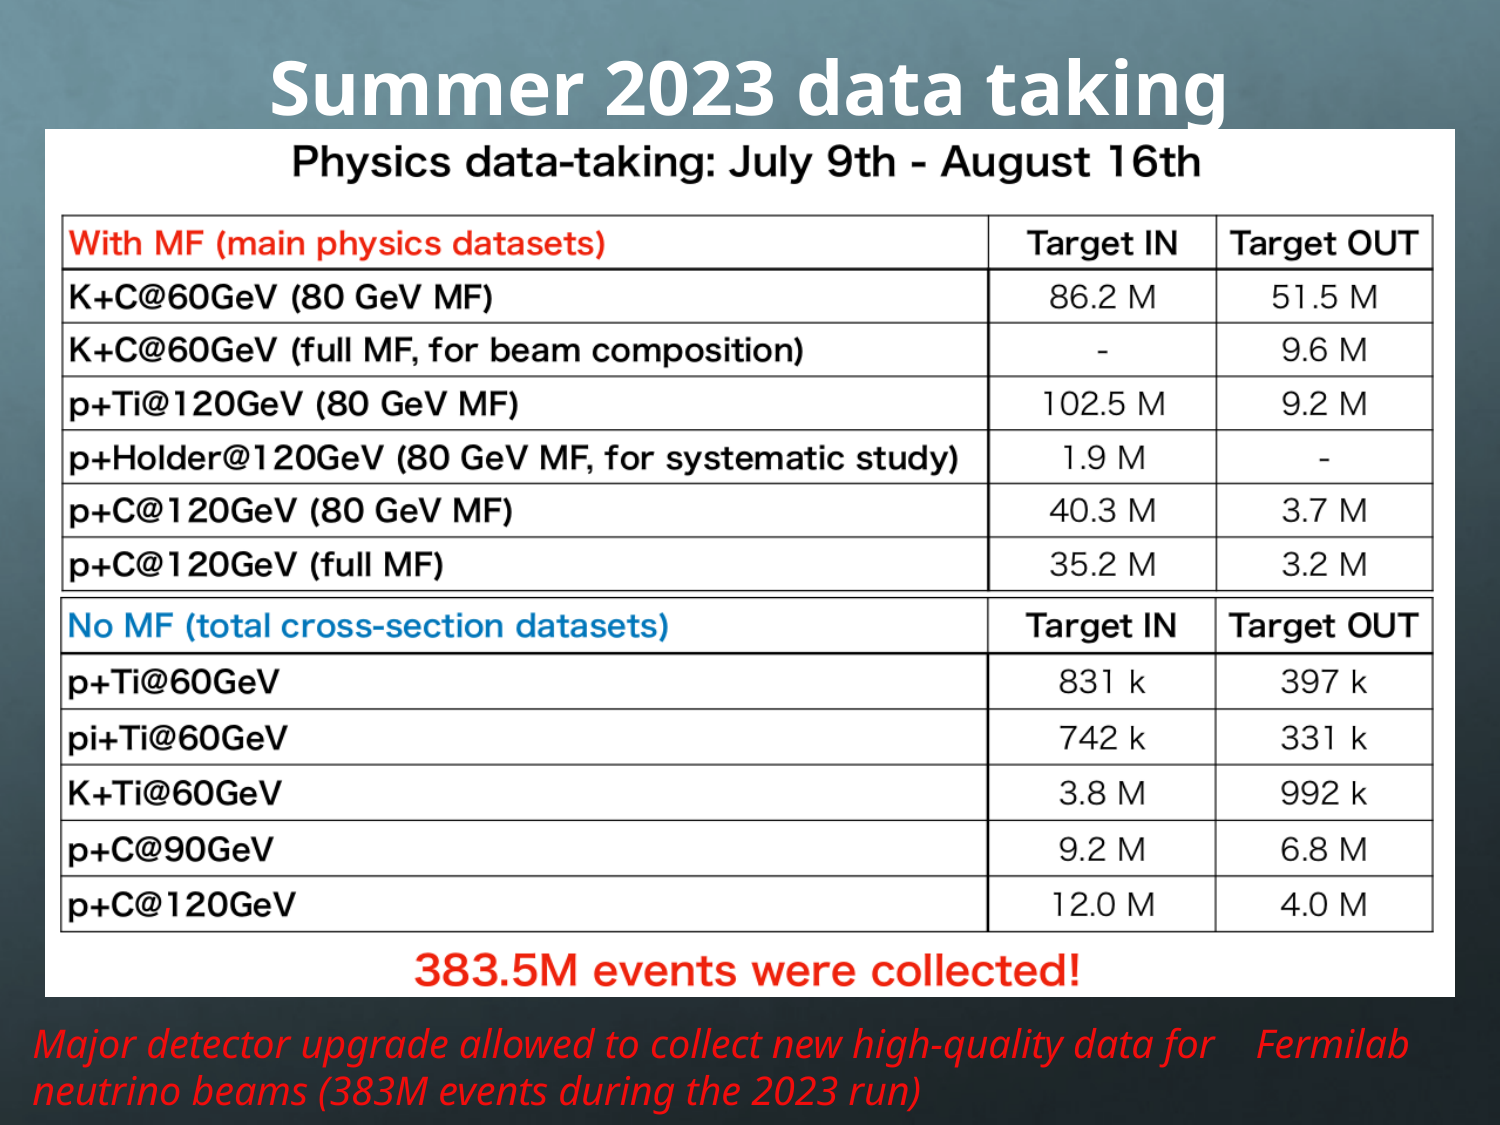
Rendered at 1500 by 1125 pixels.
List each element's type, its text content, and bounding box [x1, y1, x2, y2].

title Summer 2023 data taking [75, 0, 1425, 129]
picture [0, 0, 1500, 1125]
title Major detector upgrade allowed to collect new high-quality data for Fermilab neutrino beams (383M events during the 2023 run) [32, 1014, 1485, 1116]
